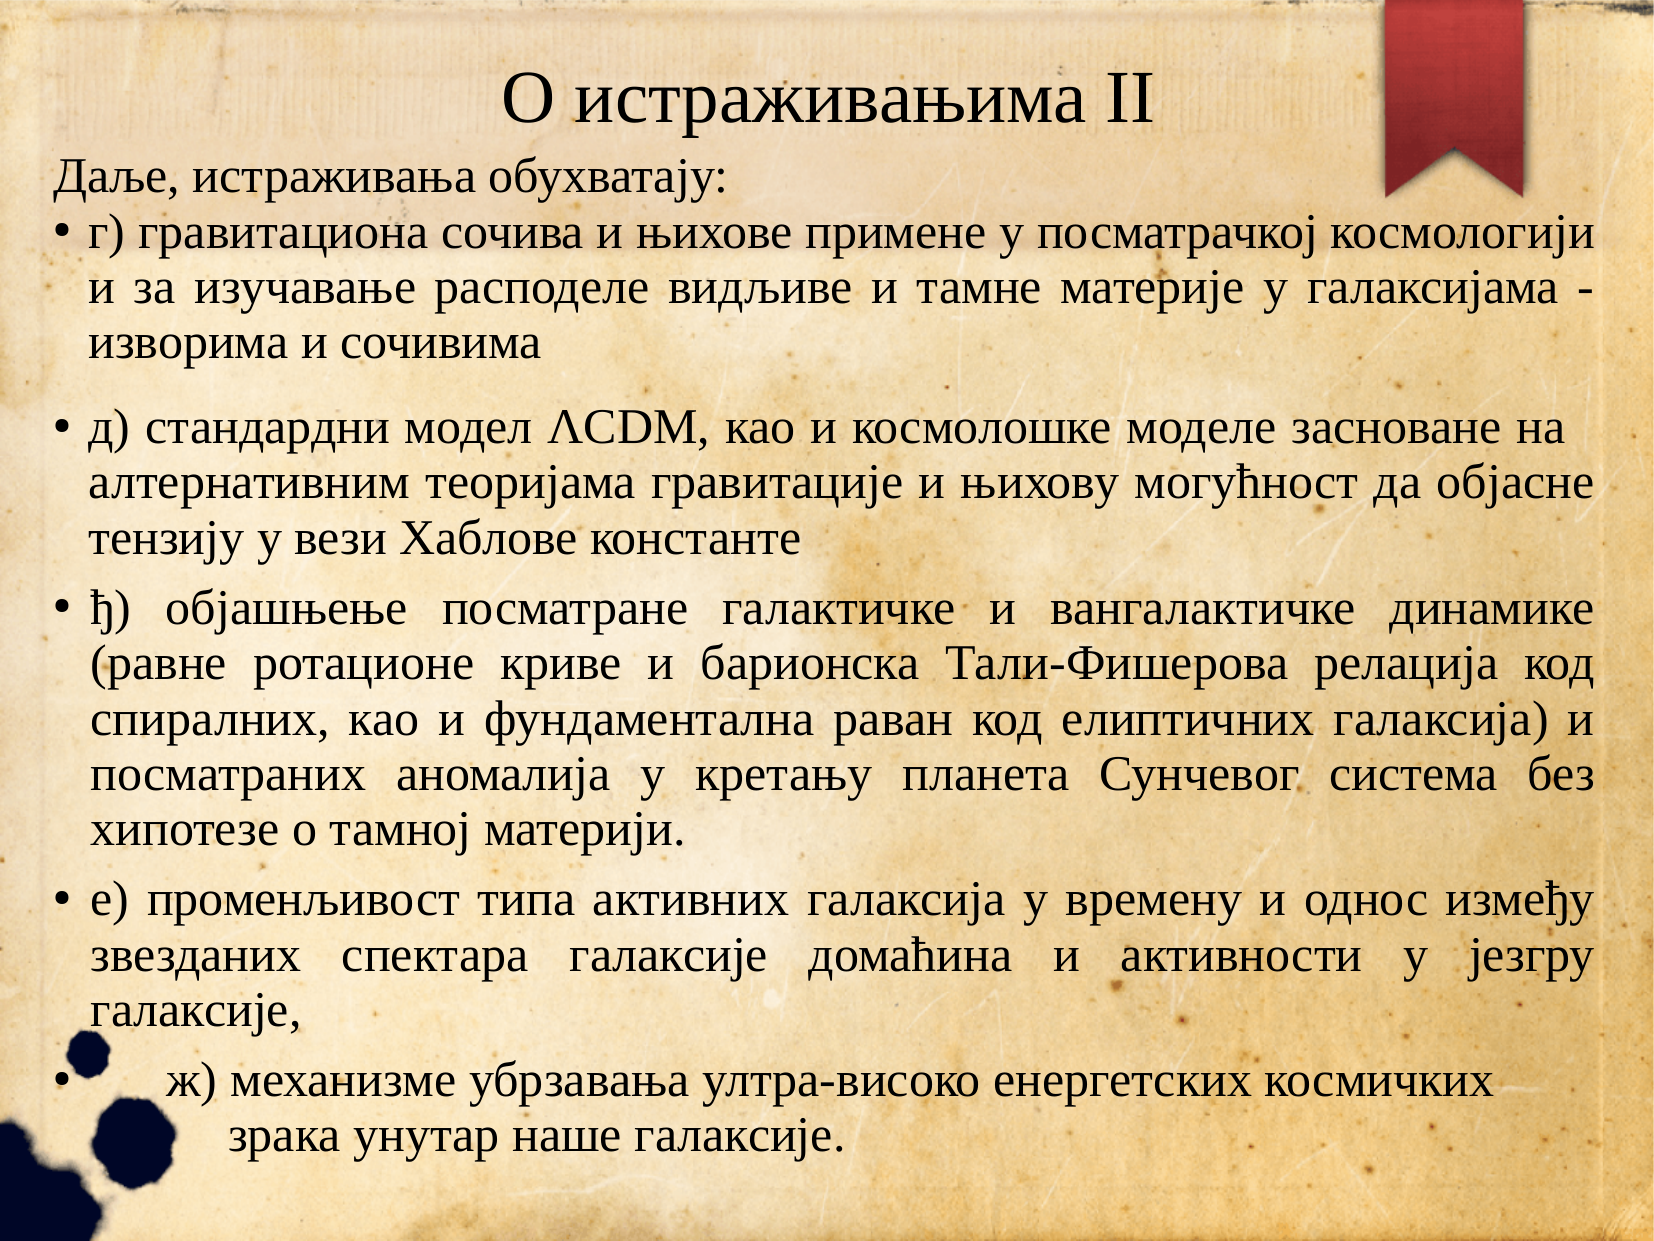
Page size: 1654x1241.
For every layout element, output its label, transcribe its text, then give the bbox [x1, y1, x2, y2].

title О истраживањима II [64, 55, 1594, 148]
picture [0, 0, 1654, 1241]
list Даље, истраживања обухватају: г) гравитациона сочива и њихове примене у посматрачкој космологији и за изучавање расподеле видљиве и тамне материје у галаксијама - изворима и сочивима д) стандардни модел ΛCDM, као и космолошке моделе засноване на алтернативним теоријама гравитације и њихову могућност да објасне тензију у вези Хаблове константе ђ) објашњење посматране галактичке и вангалактичке динамике (равне ротационе криве и барионска Тали-Фишерова релација код спиралних, као и фундаментална раван код елиптичних галаксија) и посматраних аномалија у кретању планета Сунчевог система без хипотезе о тамној материји. е) променљивост типа активних галаксија у времену и однос између звезданих спектара галаксије домаћина и активности у језгру галаксије, ж) механизме убрзавања ултра-високо енергетских космичких зрака унутар наше галаксије. [53, 148, 1596, 1163]
